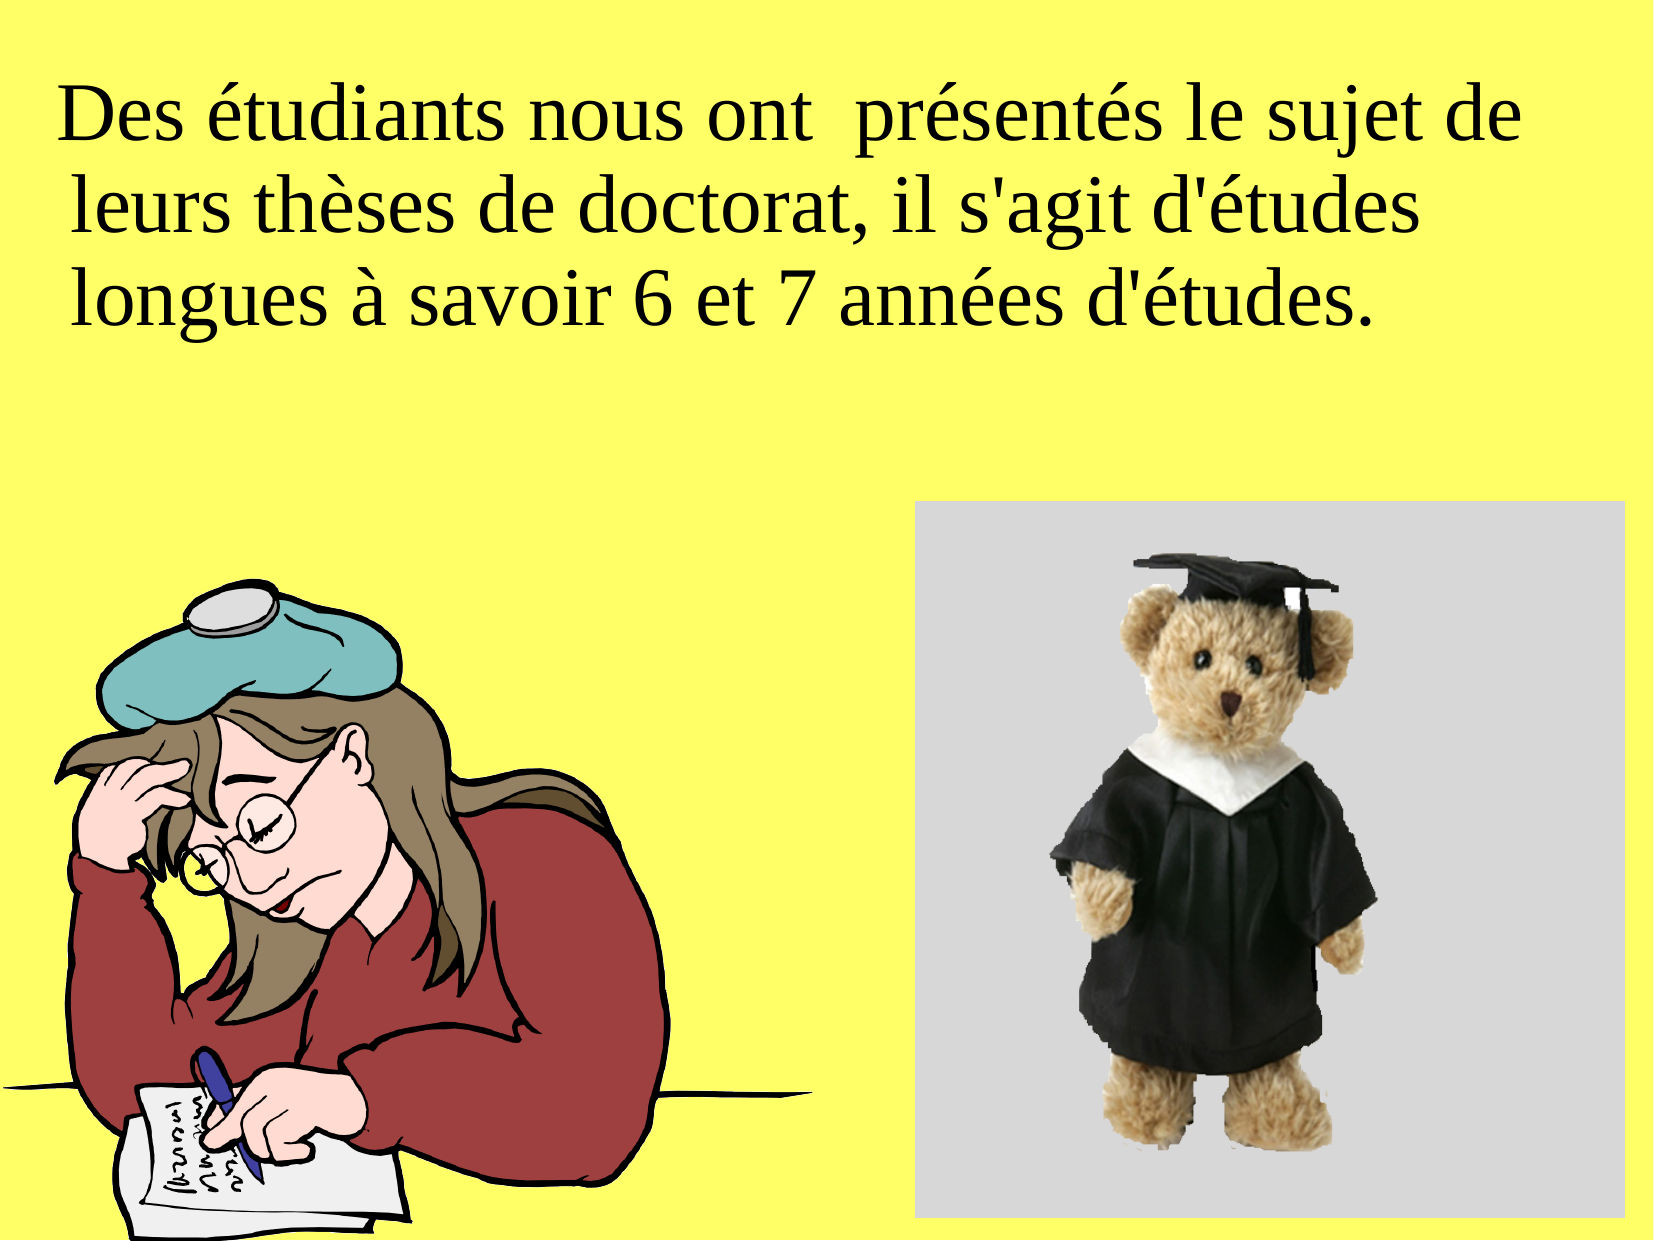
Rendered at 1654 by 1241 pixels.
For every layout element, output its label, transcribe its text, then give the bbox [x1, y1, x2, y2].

subtitle Des étudiants nous ont présentés le sujet de leurs thèses de doctorat, il s'agit d'études longues à savoir 6 et 7 années d'études. [0, 59, 1654, 443]
picture [915, 501, 1625, 1218]
picture [0, 560, 827, 1241]
